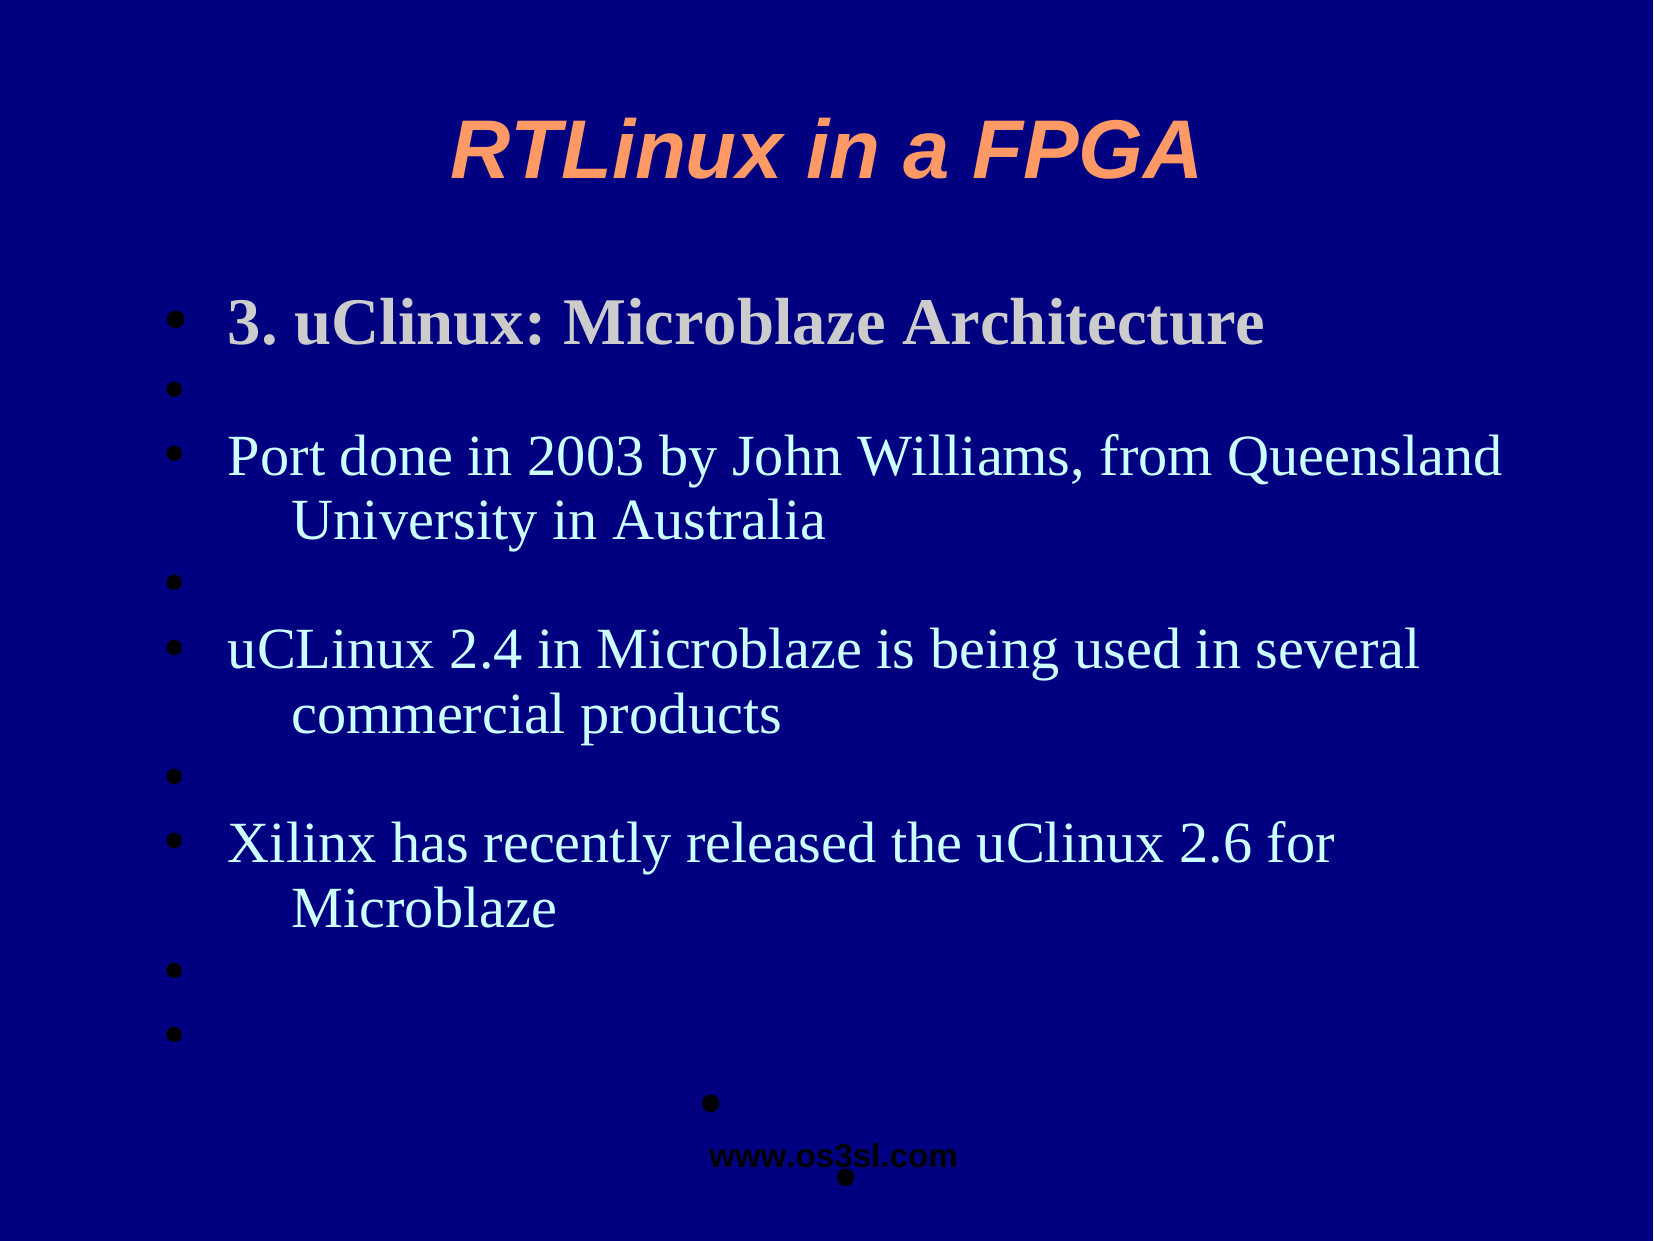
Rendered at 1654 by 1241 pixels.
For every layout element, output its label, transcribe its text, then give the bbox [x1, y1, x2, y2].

subtitle 3. uClinux: Microblaze Architecture Port done in 2003 by John Williams, from Queensland University in Australia uCLinux 2.4 in Microblaze is being used in several commercial products Xilinx has recently released the uClinux 2.6 for Microblaze [150, 235, 1589, 1241]
title RTLinux in a FPGA [121, 46, 1534, 254]
text_box www.os3sl.com [709, 1137, 959, 1199]
